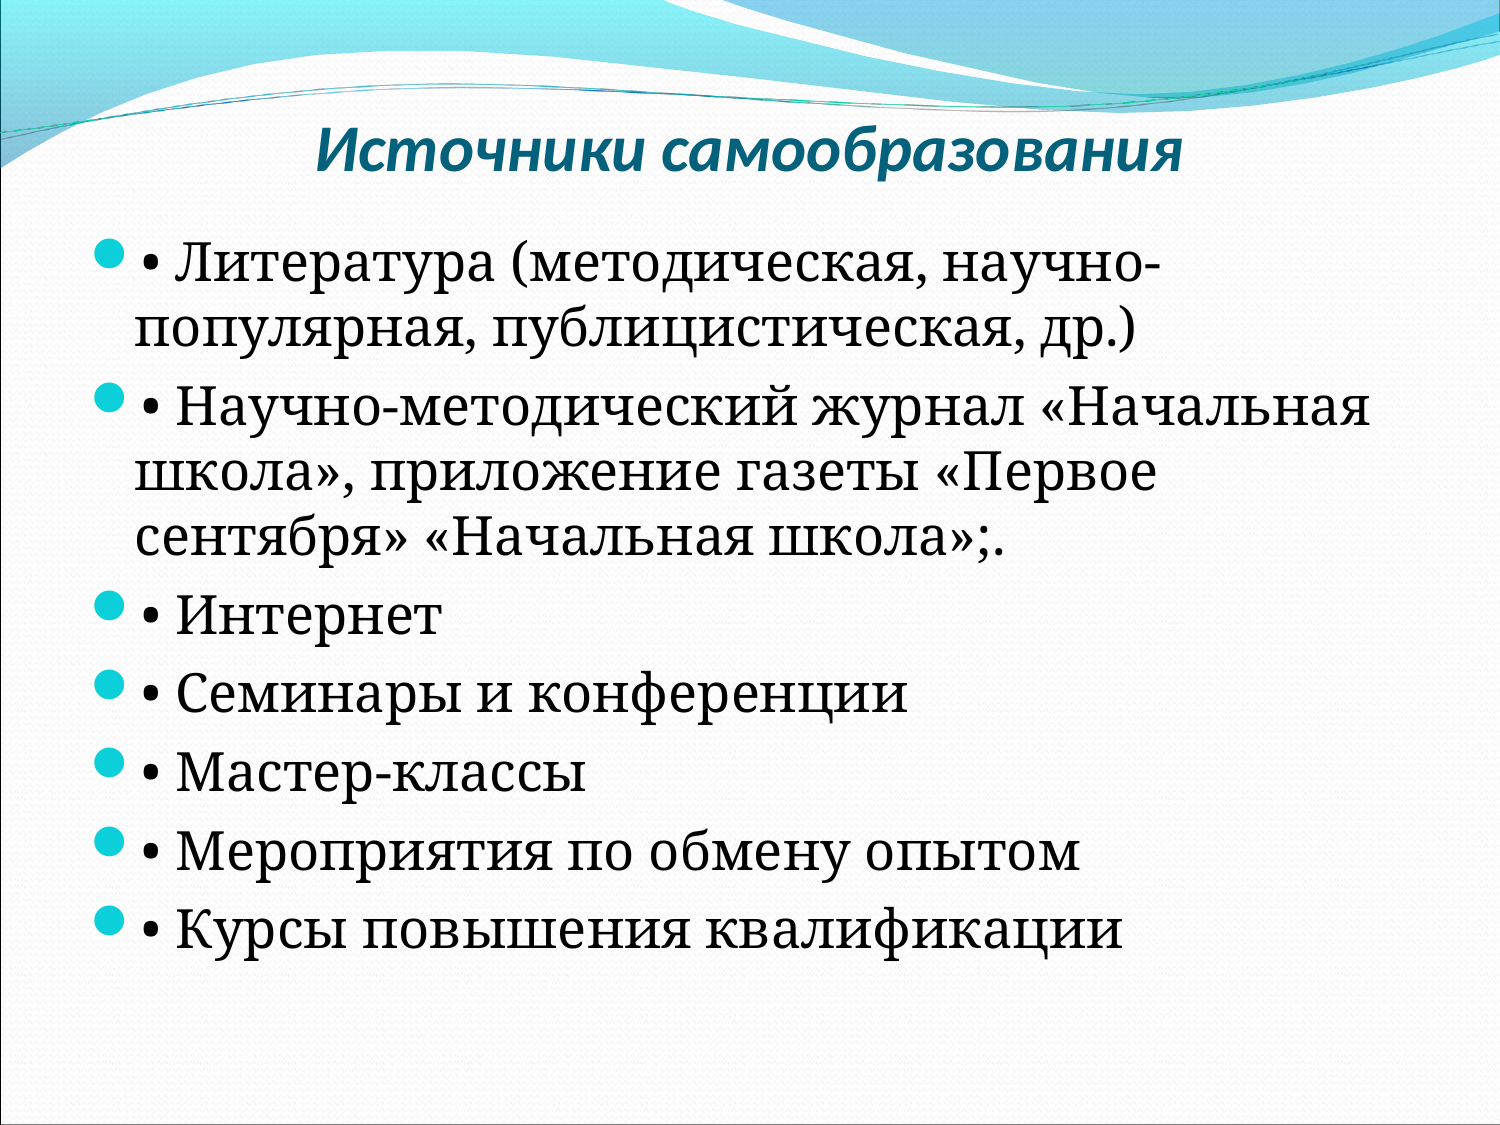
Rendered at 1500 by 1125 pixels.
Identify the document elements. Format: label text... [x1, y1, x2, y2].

picture [0, 0, 1500, 1125]
title Источники самообразования [75, 97, 1426, 185]
list • Литература (методическая, научно-популярная, публицистическая, др.) • Научно-методический журнал «Начальная школа», приложение газеты «Первое сентября» «Начальная школа»;. • Интернет • Семинары и конференции • Мастер-классы • Мероприятия по обмену опытом • Курсы повышения квалификации [75, 220, 1426, 1038]
